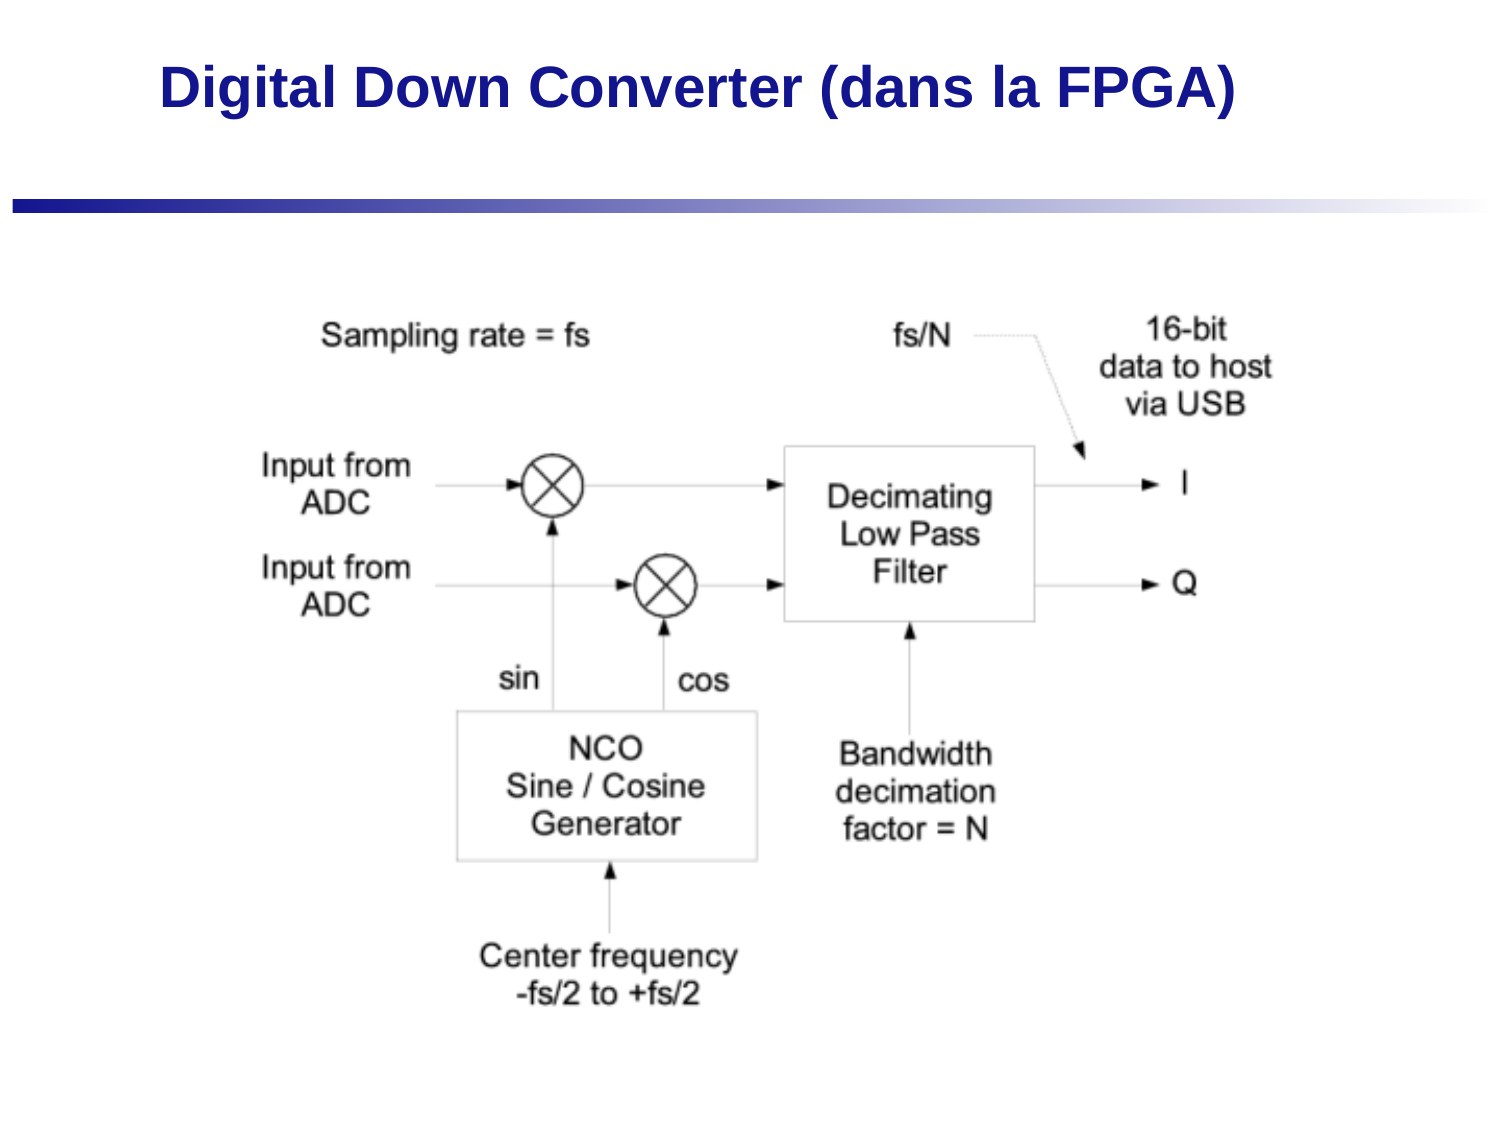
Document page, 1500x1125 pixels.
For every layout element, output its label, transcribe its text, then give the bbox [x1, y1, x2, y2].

picture [236, 235, 1284, 1034]
title Digital Down Converter (dans la FPGA) [159, 0, 1385, 175]
